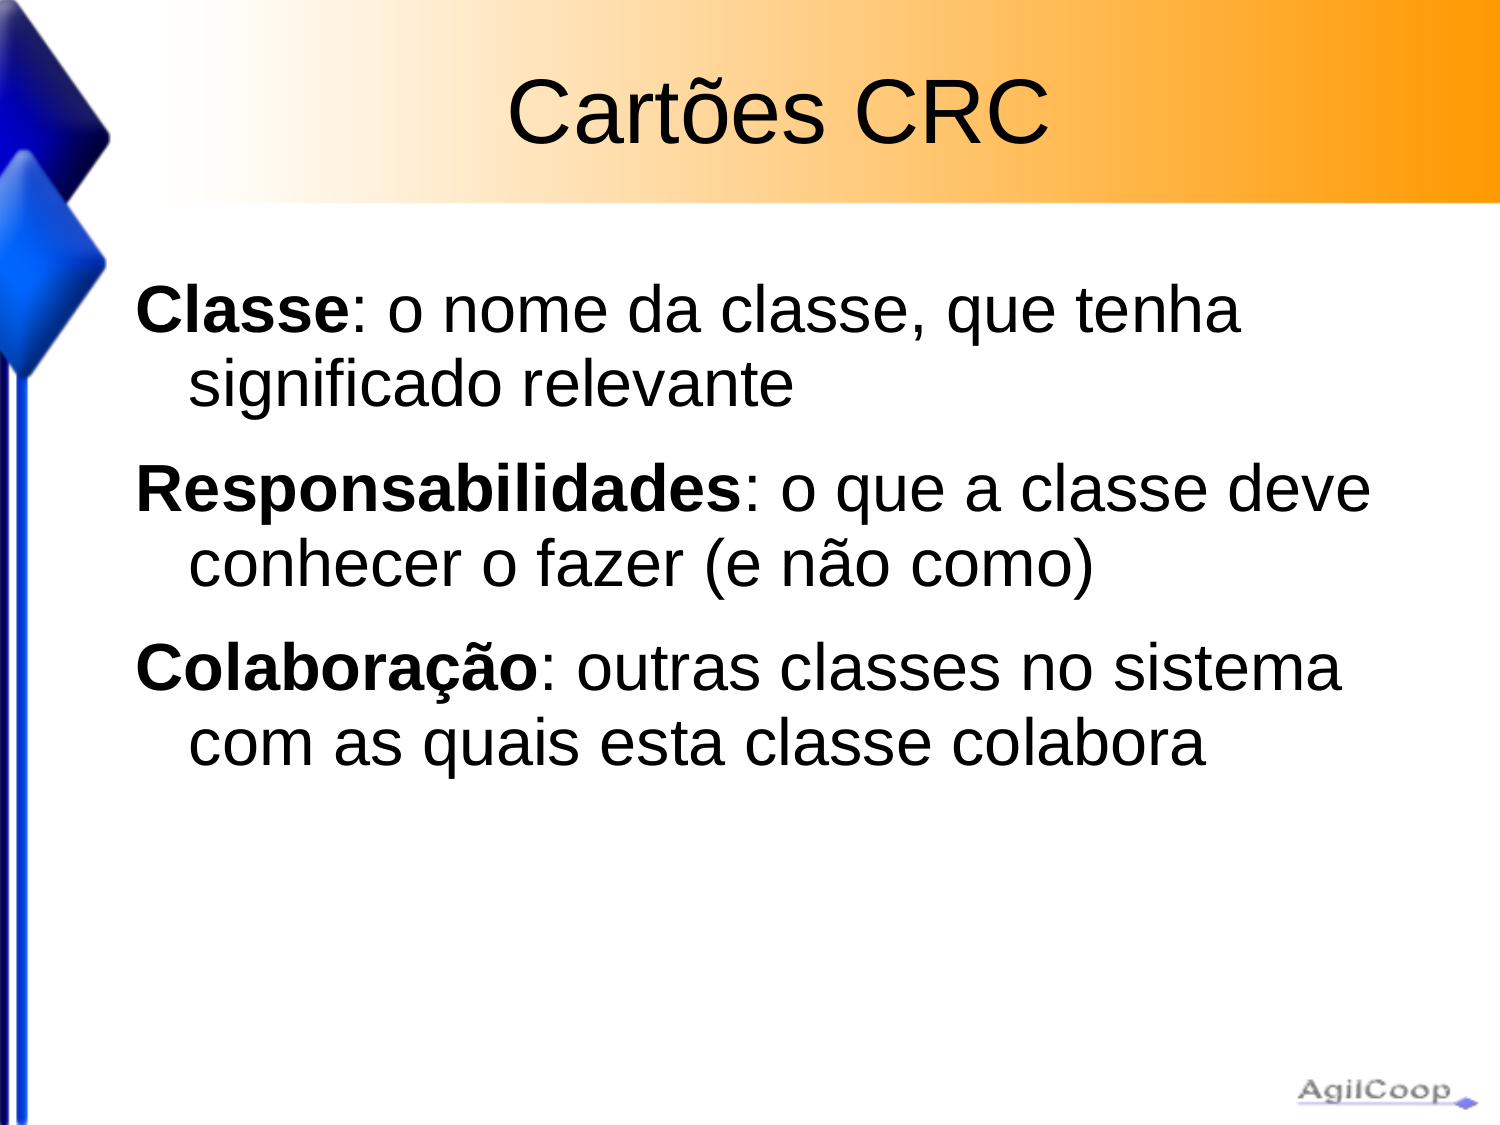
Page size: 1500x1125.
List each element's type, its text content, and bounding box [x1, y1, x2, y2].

list Classe: o nome da classe, que tenha significado relevante Responsabilidades: o que a classe deve conhecer o fazer (e não como) Colaboração: outras classes no sistema com as quais esta classe colabora [118, 271, 1447, 1108]
title Cartões CRC [82, 15, 1477, 208]
picture [0, 0, 1500, 1125]
